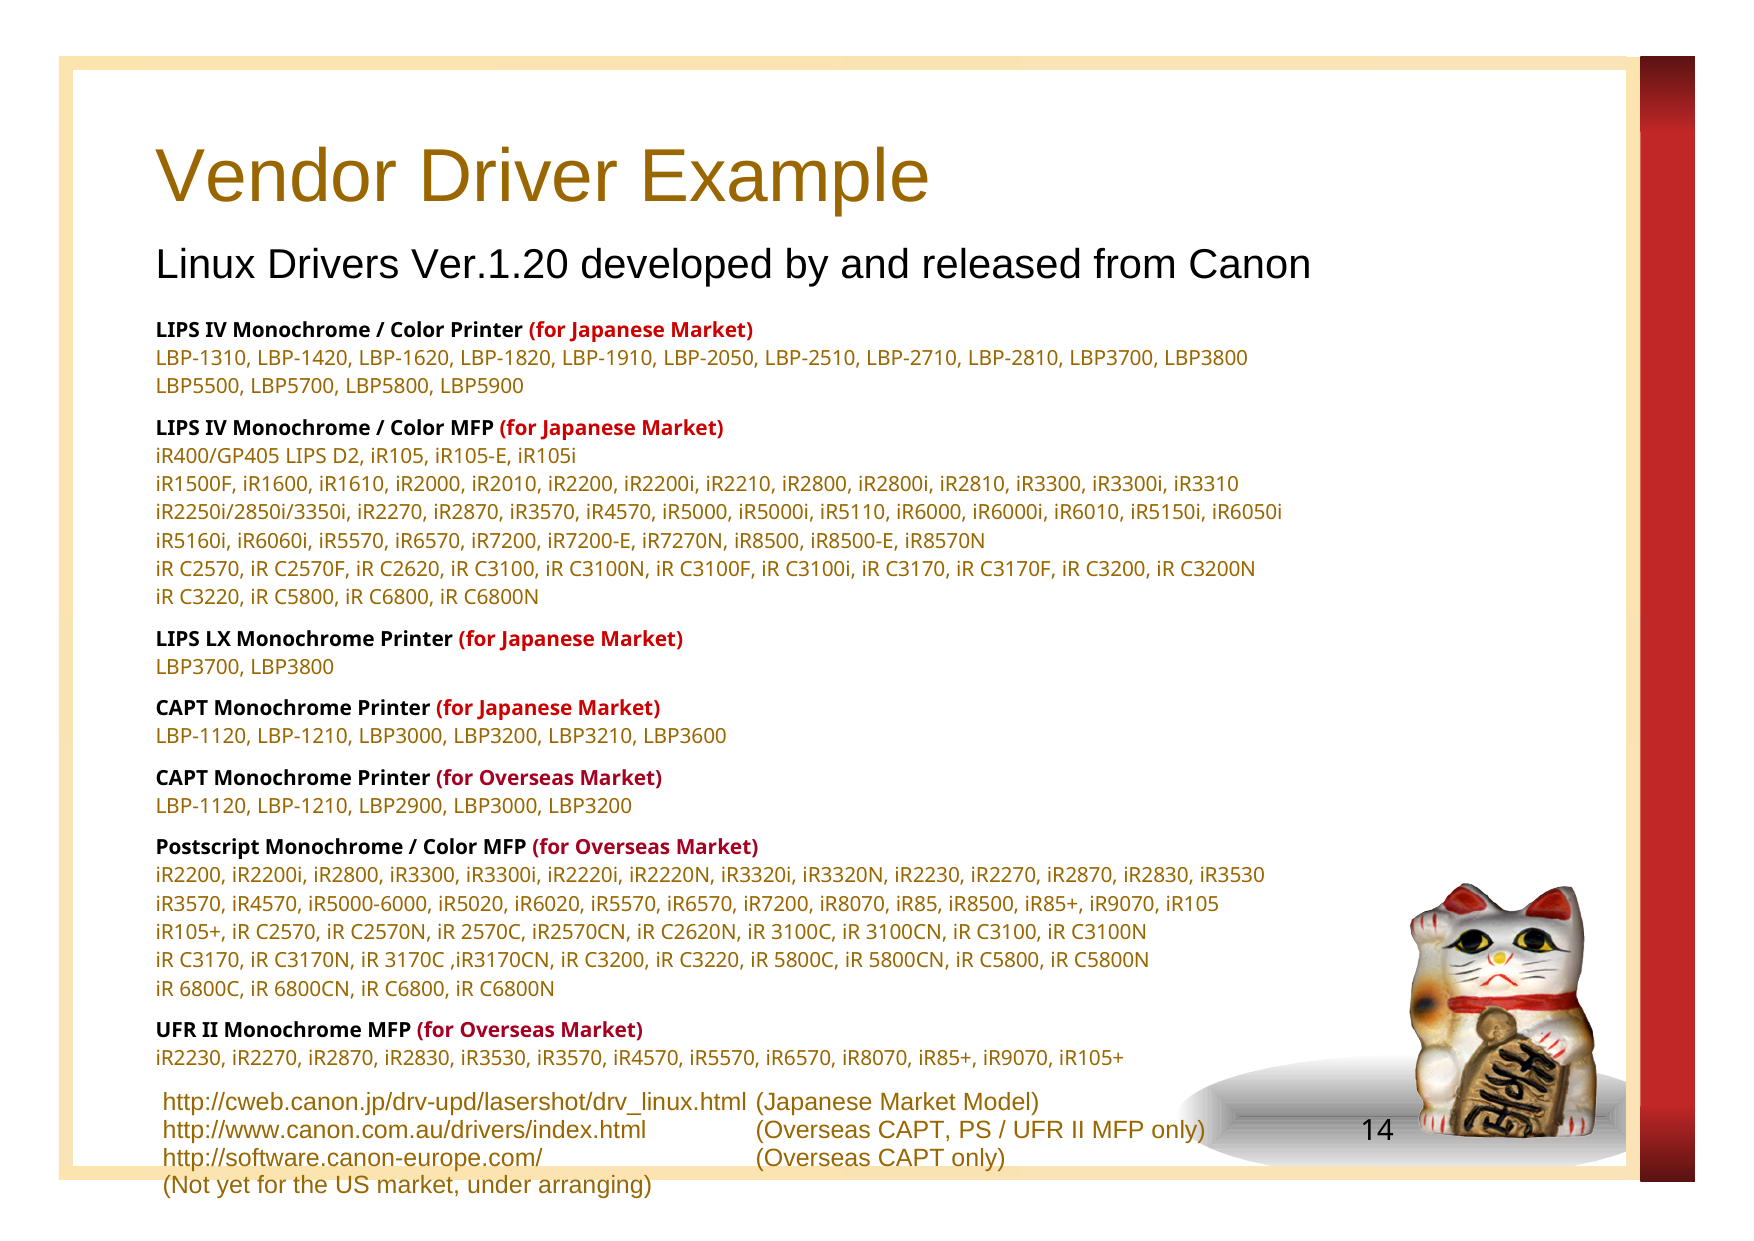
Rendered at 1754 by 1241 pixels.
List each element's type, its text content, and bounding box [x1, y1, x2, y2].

text_box LIPS IV Monochrome / Color Printer (for Japanese Market) LBP-1310, LBP-1420, LBP-1620, LBP-1820, LBP-1910, LBP-2050, LBP-2510, LBP-2710, LBP-2810, LBP3700, LBP3800 LBP5500, LBP5700, LBP5800, LBP5900 LIPS IV Monochrome / Color MFP (for Japanese Market) iR400/GP405 LIPS D2, iR105, iR105-E, iR105i iR1500F, iR1600, iR1610, iR2000, iR2010, iR2200, iR2200i, iR2210, iR2800, iR2800i, iR2810, iR3300, iR3300i, iR3310 iR2250i/2850i/3350i, iR2270, iR2870, iR3570, iR4570, iR5000, iR5000i, iR5110, iR6000, iR6000i, iR6010, iR5150i, iR6050i iR5160i, iR6060i, iR5570, iR6570, iR7200, iR7200-E, iR7270N, iR8500, iR8500-E, iR8570N iR C2570, iR C2570F, iR C2620, iR C3100, iR C3100N, iR C3100F, iR C3100i, iR C3170, iR C3170F, iR C3200, iR C3200N iR C3220, iR C5800, iR C6800, iR C6800N LIPS LX Monochrome Printer (for Japanese Market) LBP3700, LBP3800 CAPT Monochrome Printer (for Japanese Market) LBP-1120, LBP-1210, LBP3000, LBP3200, LBP3210, LBP3600 CAPT Monochrome Printer (for Overseas Market) LBP-1120, LBP-1210, LBP2900, LBP3000, LBP3200 Postscript Monochrome / Color MFP (for Overseas Market) iR2200, iR2200i, iR2800, iR3300, iR3300i, iR2220i, iR2220N, iR3320i, iR3320N, iR2230, iR2270, iR2870, iR2830, iR3530 iR3570, iR4570, iR5000-6000, iR5020, iR6020, iR5570, iR6570, iR7200, iR8070, iR85, iR8500, iR85+, iR9070, iR105 iR105+, iR C2570, iR C2570N, iR 2570C, iR2570CN, iR C2620N, iR 3100C, iR 3100CN, iR C3100, iR C3100N iR C3170, iR C3170N, iR 3170C ,iR3170CN, iR C3200, iR C3220, iR 5800C, iR 5800CN, iR C5800, iR C5800N iR 6800C, iR 6800CN, iR C6800, iR C6800N UFR II Monochrome MFP (for Overseas Market) iR2230, iR2270, iR2870, iR2830, iR3530, iR3570, iR4570, iR5570, iR6570, iR8070, iR85+, iR9070, iR105+ http://cweb.canon.jp/drv-upd/lasershot/drv_linux.html (Japanese Market Model) http://www.canon.com.au/drivers/index.html (Overseas CAPT, PS / UFR II MFP only) http://software.canon-europe.com/ (Overseas CAPT only) (Not yet for the US market, under arranging) [140, 307, 1655, 1241]
list Linux Drivers Ver.1.20 developed by and released from Canon [140, 233, 1614, 306]
title Vendor Driver Example [140, 104, 1614, 233]
